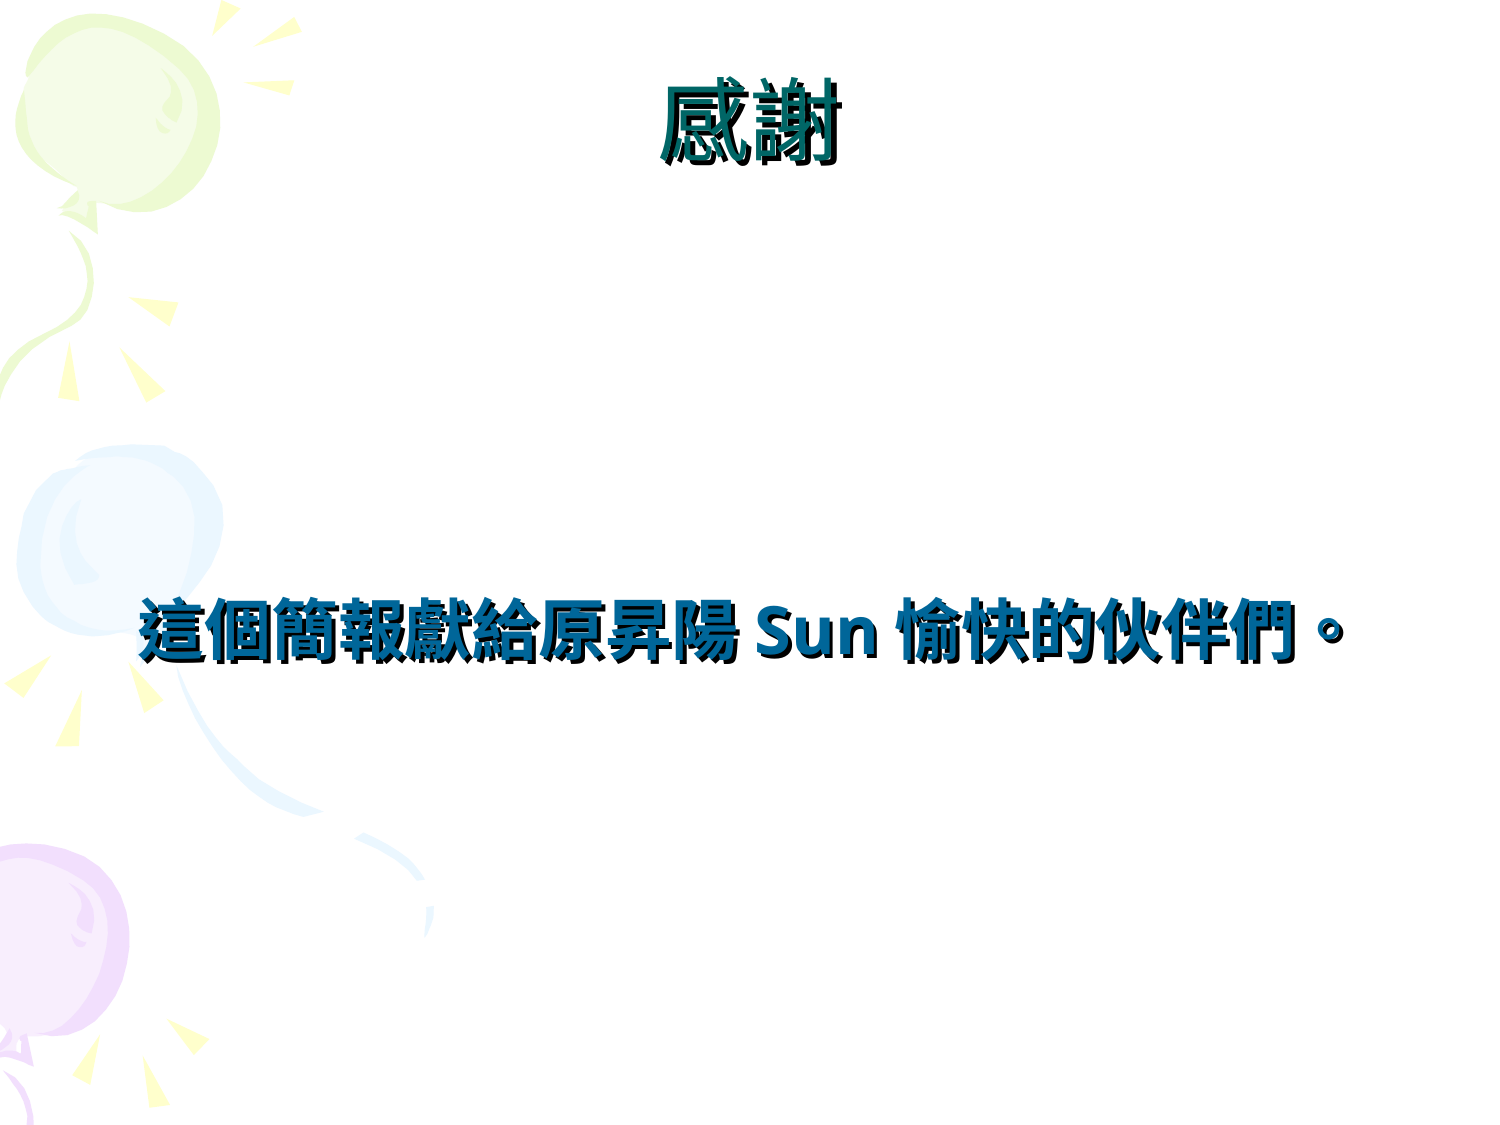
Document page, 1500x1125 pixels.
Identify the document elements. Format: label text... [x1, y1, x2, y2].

title 感謝 [72, 16, 1426, 233]
subtitle 這個簡報獻給原昇陽Sun愉快的伙伴們。 [75, 269, 1426, 987]
